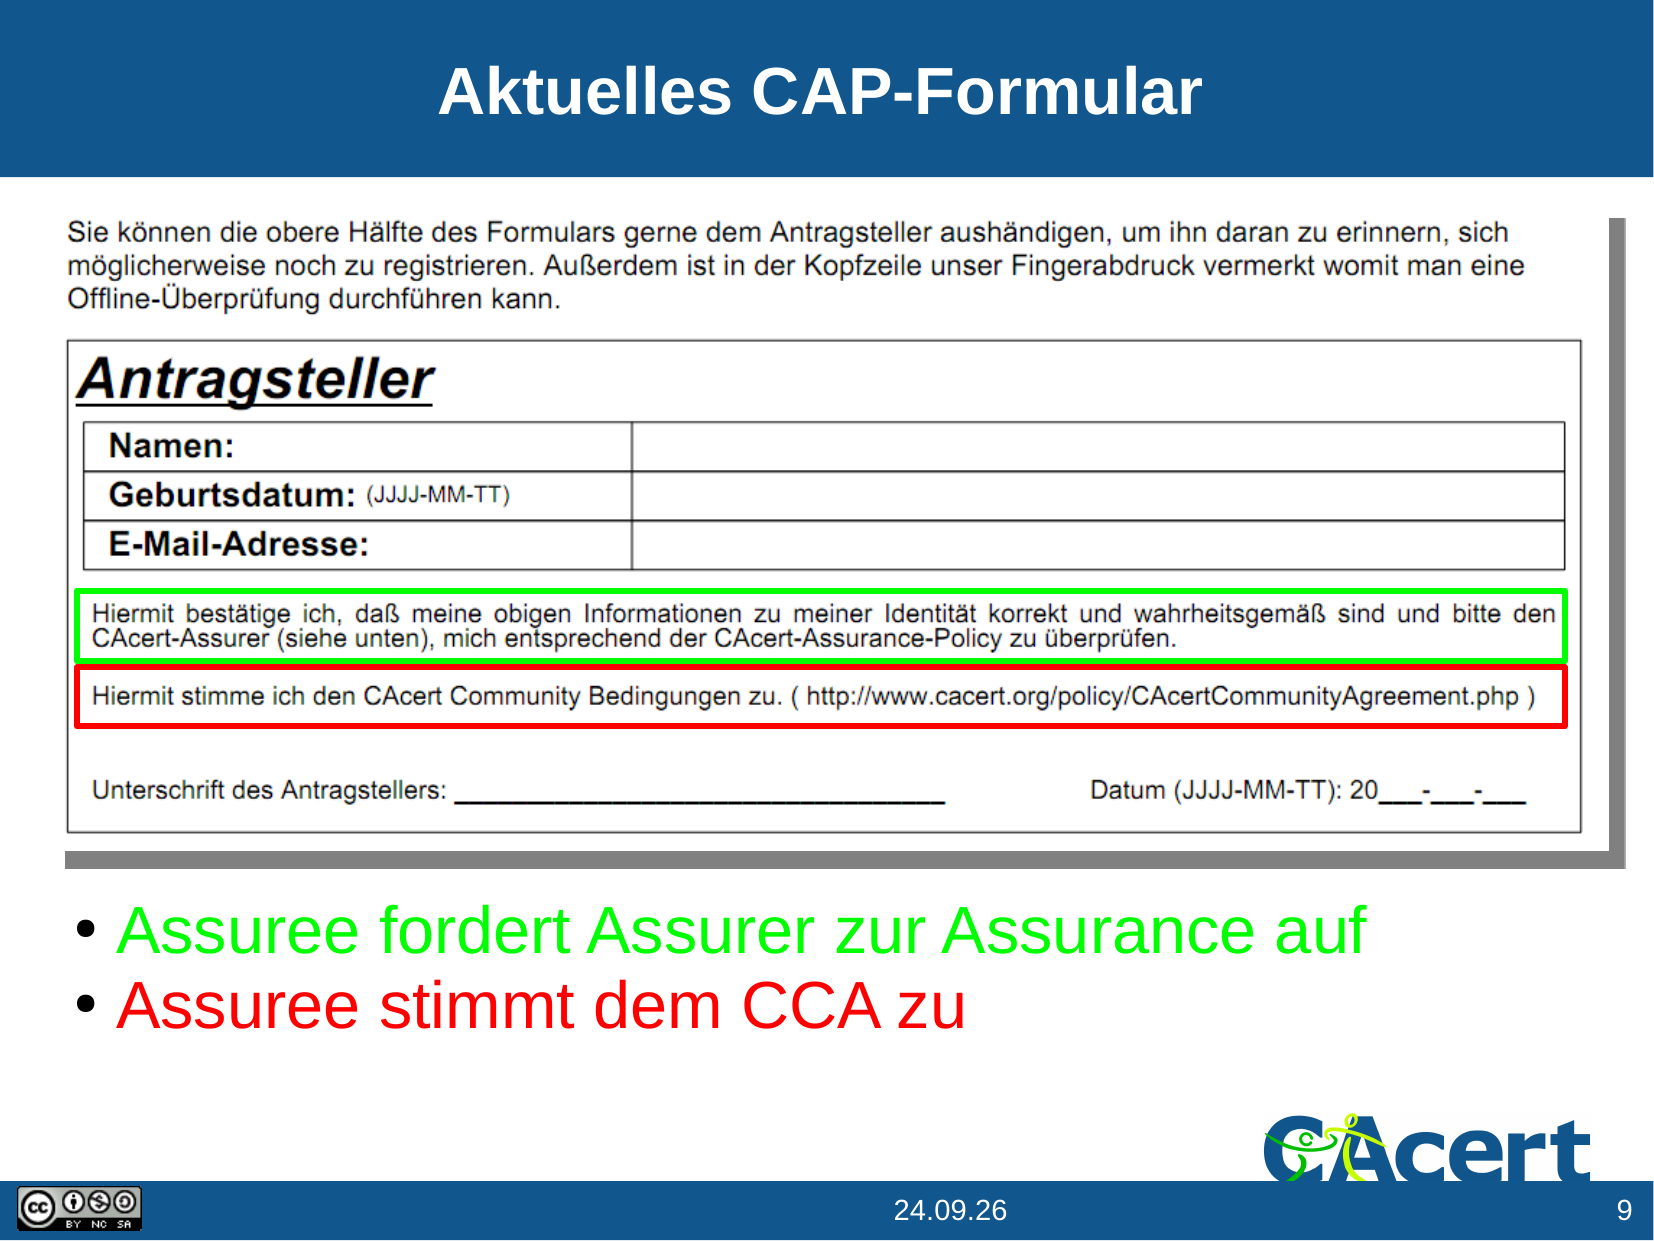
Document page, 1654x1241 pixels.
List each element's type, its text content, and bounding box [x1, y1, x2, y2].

picture [17, 1186, 142, 1231]
text_box Assuree fordert Assurer zur Assurance auf Assuree stimmt dem CCA zu [59, 885, 1565, 1051]
picture [1263, 1112, 1591, 1181]
title Aktuelles CAP-Formular [76, 17, 1565, 166]
picture [47, 200, 1609, 851]
